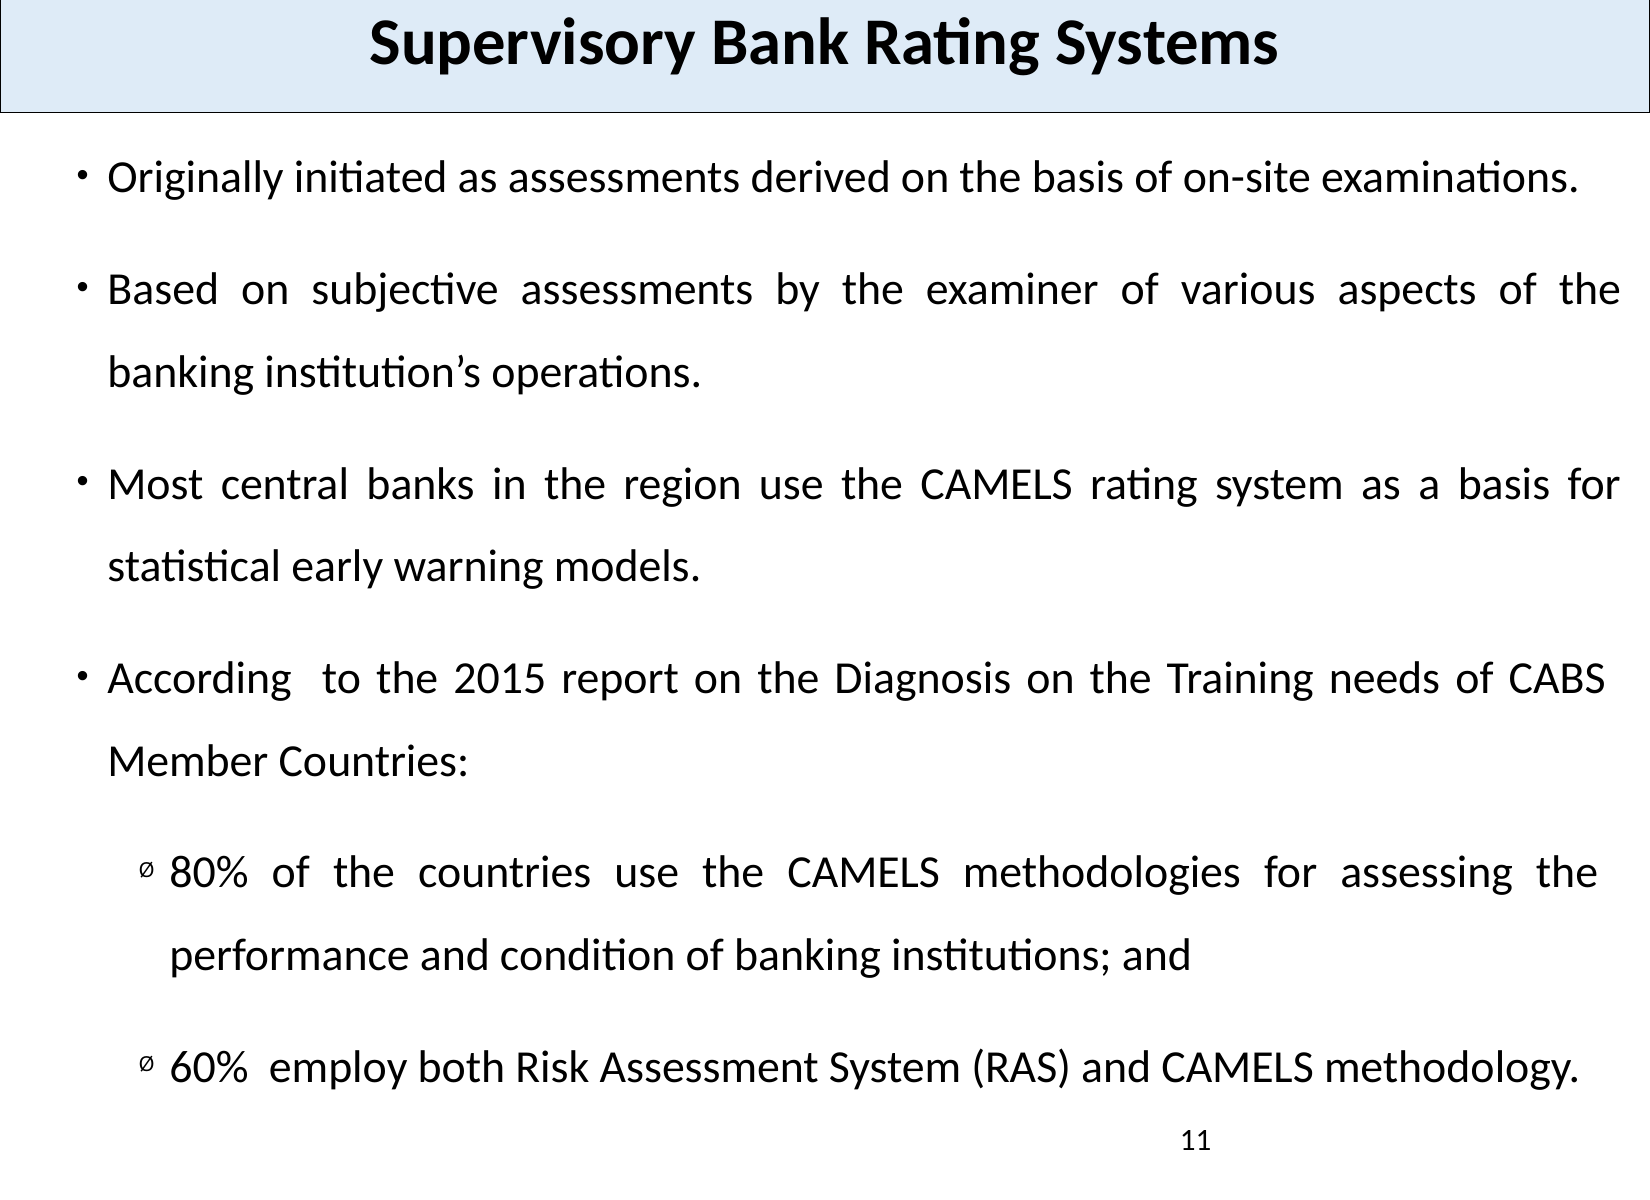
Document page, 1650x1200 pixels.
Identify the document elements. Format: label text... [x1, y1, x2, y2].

slide_number <numéro> [1165, 1112, 1537, 1177]
title Supervisory Bank Rating Systems [0, 0, 1650, 113]
list Originally initiated as assessments derived on the basis of on-site examinations. Based on subjective assessments by the examiner of various aspects of the banking institution’s operations. Most central banks in the region use the CAMELS rating system as a basis for statistical early warning models. According to the 2015 report on the Diagnosis on the Training needs of CABS Member Countries: 80% of the countries use the CAMELS methodologies for assessing the performance and condition of banking institutions; and 60% employ both Risk Assessment System (RAS) and CAMELS methodology. [0, 112, 1638, 1200]
